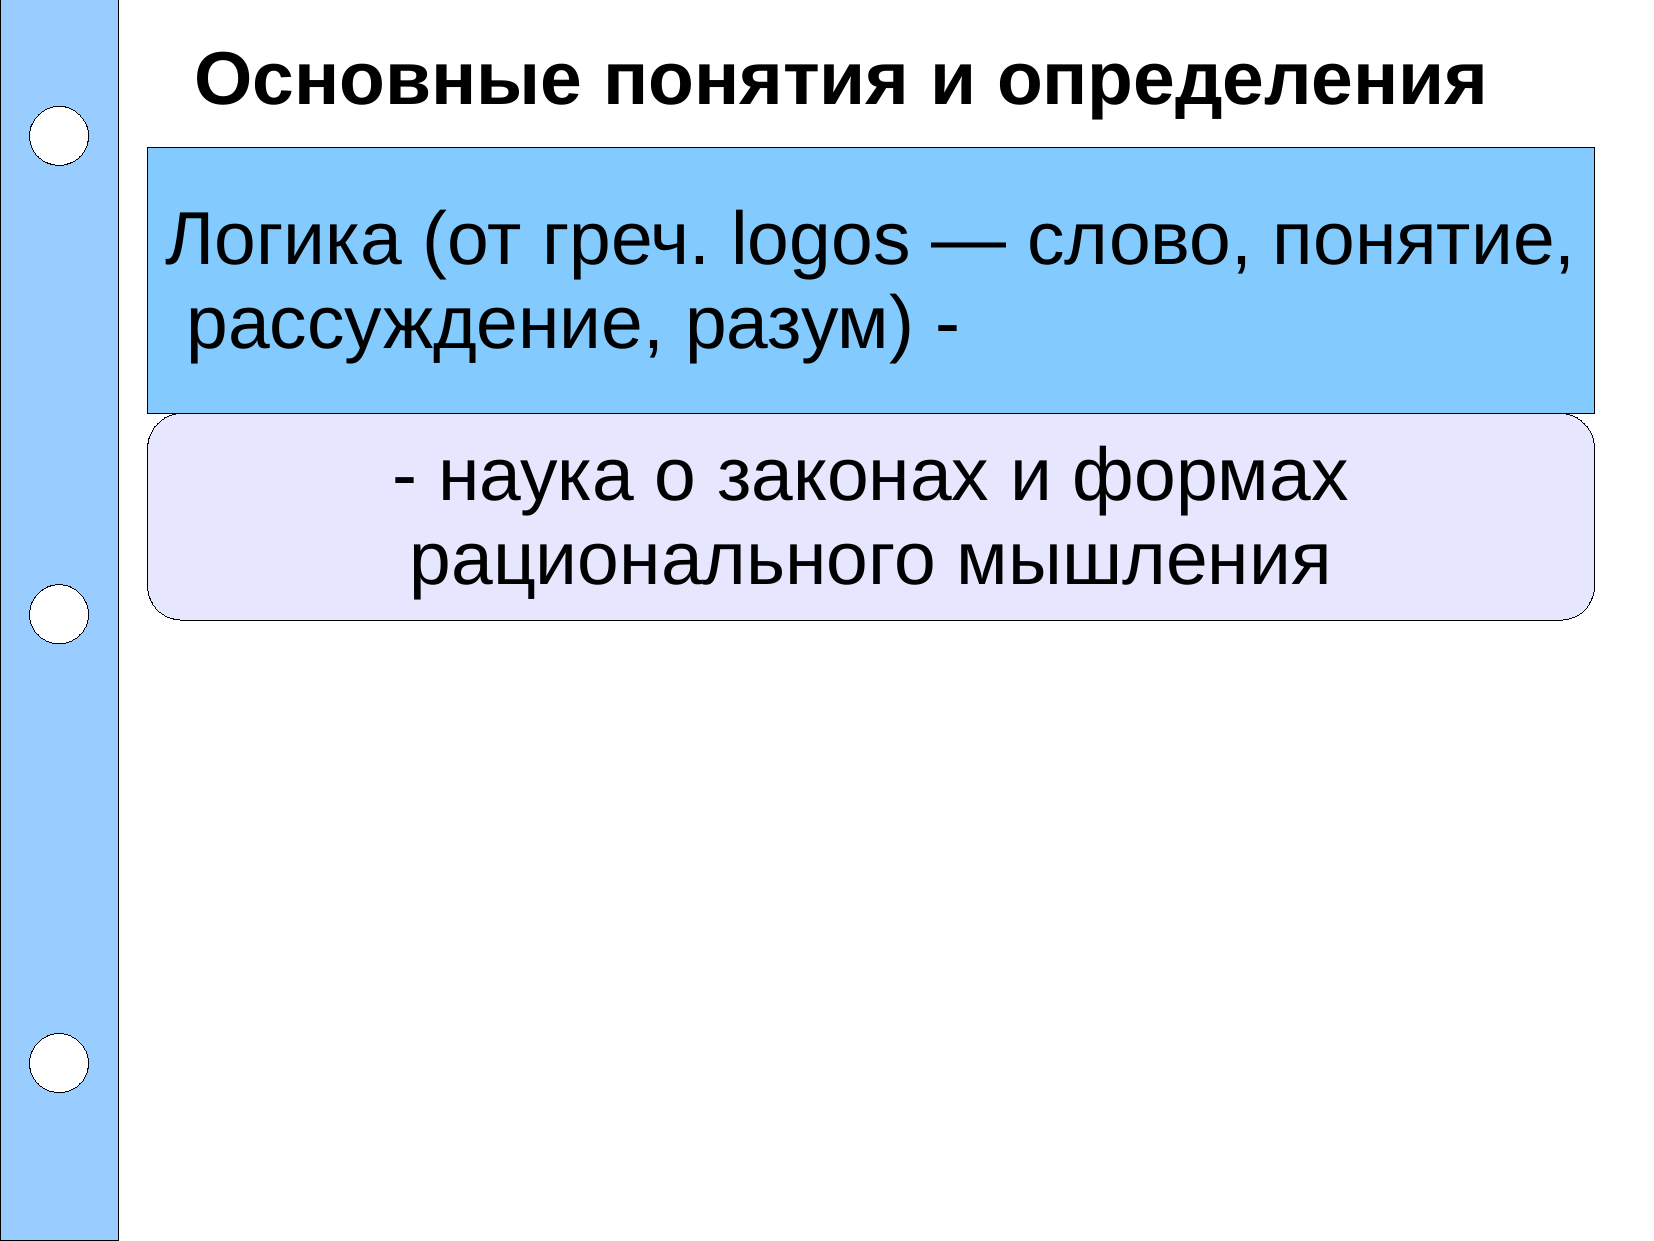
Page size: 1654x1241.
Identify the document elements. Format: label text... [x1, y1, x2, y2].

text_box Логика (от греч. logos — слово, понятие, рассуждение, разум) - [147, 147, 1595, 414]
text_box - наука о законах и формах рационального мышления [147, 413, 1595, 621]
text_box [0, 0, 147, 1241]
text_box Основные понятия и определения [147, 29, 1536, 129]
